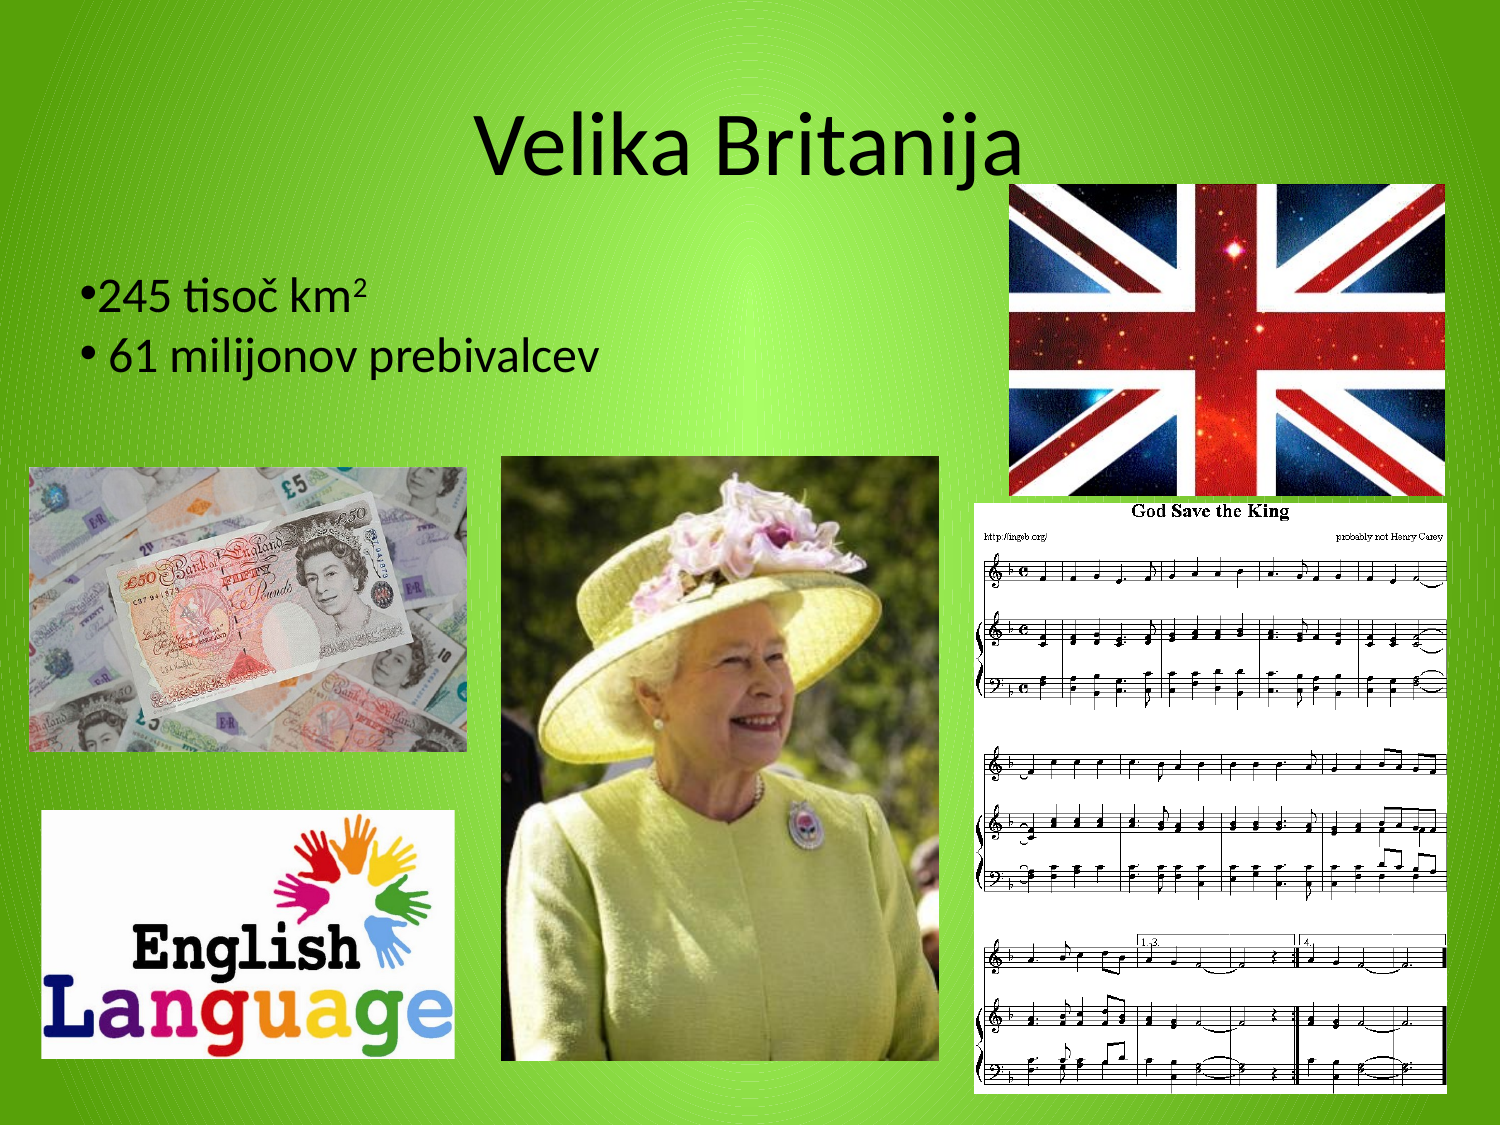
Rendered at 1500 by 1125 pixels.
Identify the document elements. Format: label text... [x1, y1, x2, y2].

title Velika Britanija [75, 45, 1425, 233]
picture [1009, 184, 1445, 496]
picture [501, 456, 939, 1061]
picture [41, 810, 455, 1059]
text_box 245 tisoč km2 61 milijonov prebivalcev [64, 255, 715, 391]
picture [29, 467, 467, 752]
picture [974, 503, 1447, 1094]
